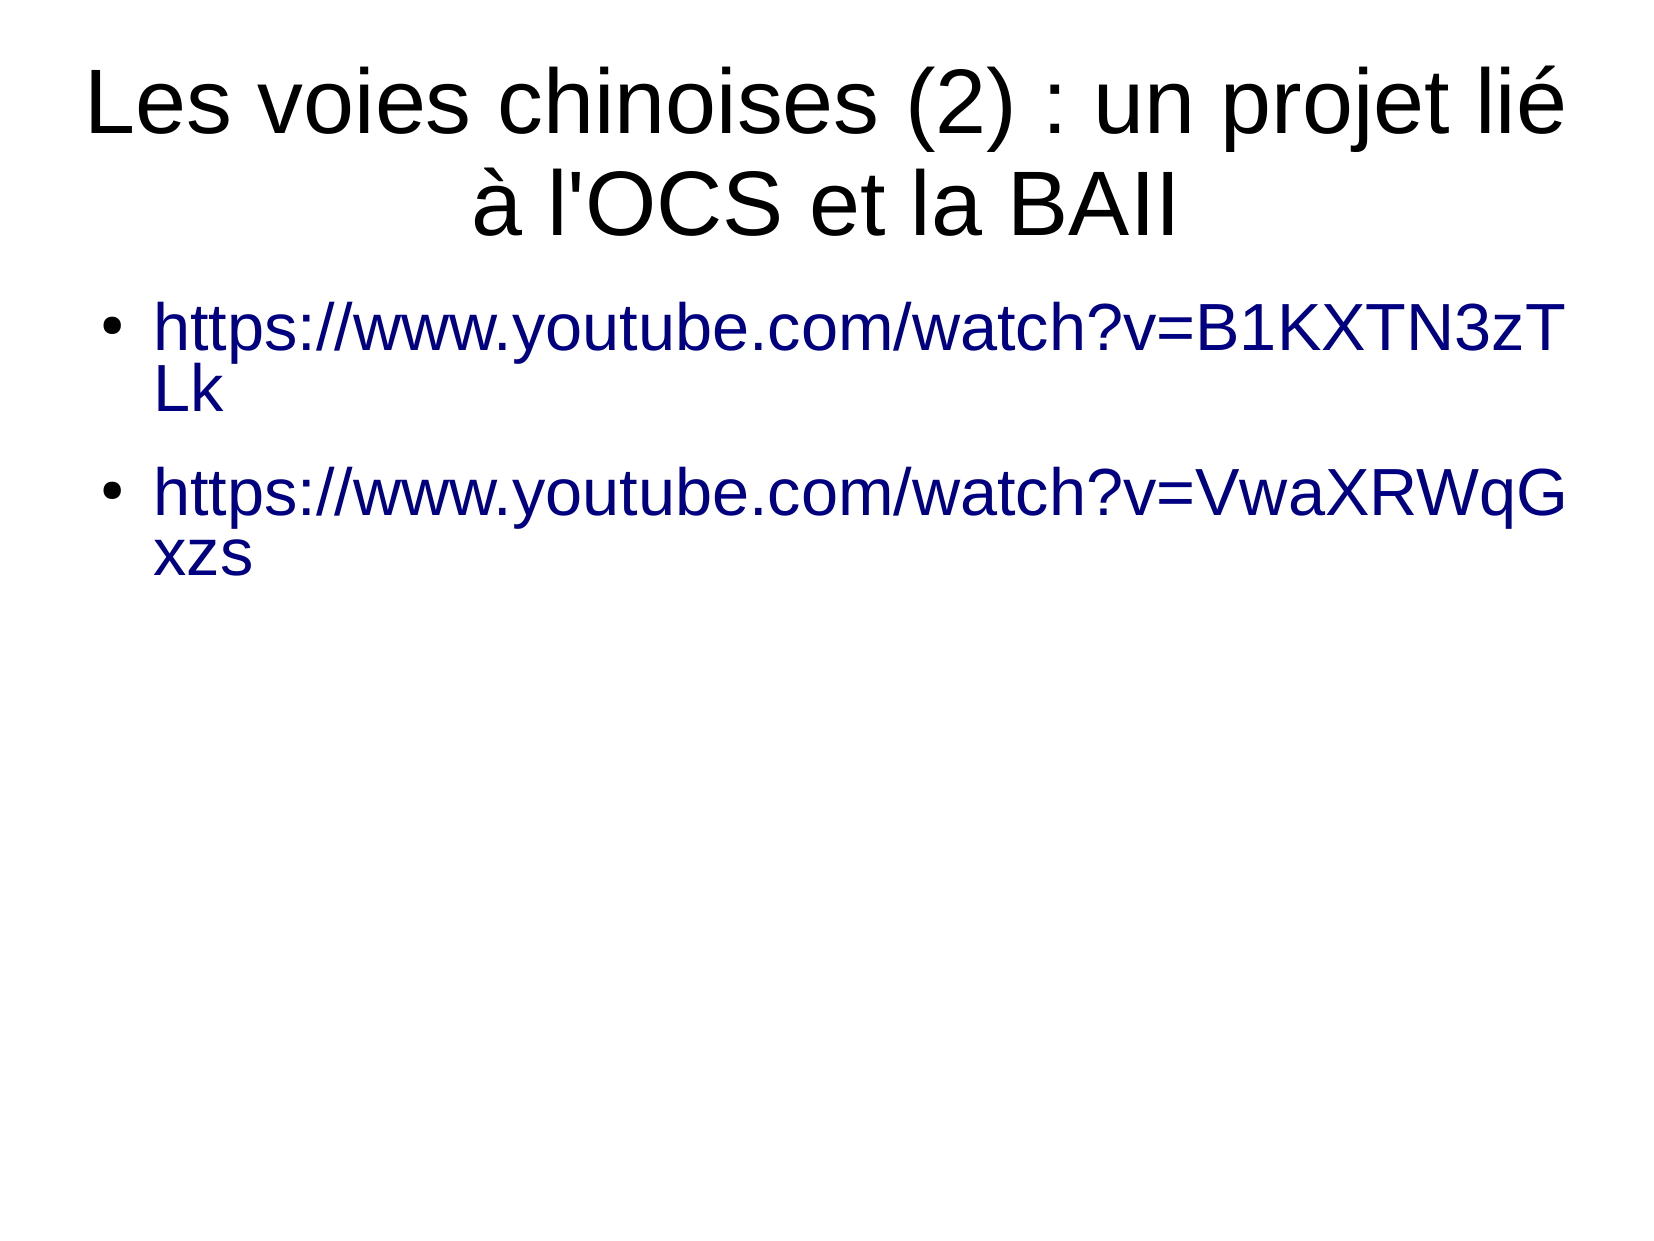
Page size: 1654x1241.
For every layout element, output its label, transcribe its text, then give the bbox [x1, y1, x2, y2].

list https://www.youtube.com/watch?v=B1KXTN3zTLk https://www.youtube.com/watch?v=VwaXRWqGxzs [82, 290, 1571, 1109]
title Les voies chinoises (2) : un projet lié à l'OCS et la BAII [82, 49, 1571, 257]
